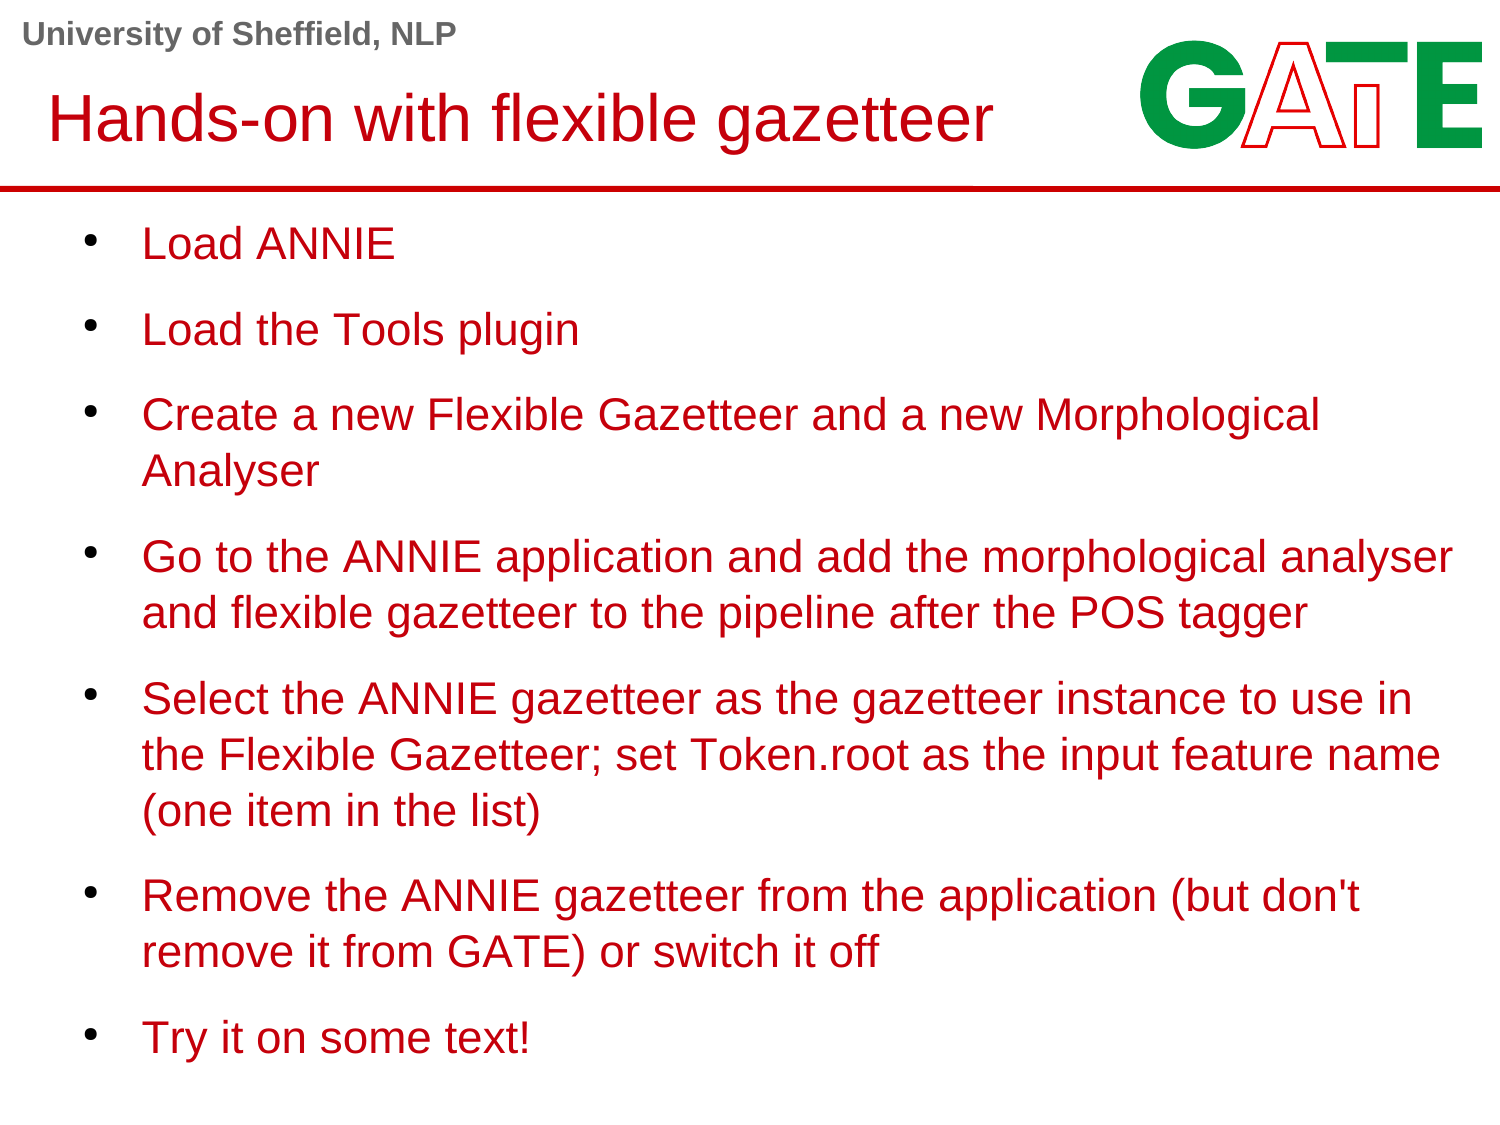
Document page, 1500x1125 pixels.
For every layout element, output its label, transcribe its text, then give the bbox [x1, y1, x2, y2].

title Hands-on with flexible gazetteer [47, 59, 1241, 180]
picture [1133, 23, 1489, 166]
list Load ANNIE Load the Tools plugin Create a new Flexible Gazetteer and a new Morphological Analyser Go to the ANNIE application and add the morphological analyser and flexible gazetteer to the pipeline after the POS tagger Select the ANNIE gazetteer as the gazetteer instance to use in the Flexible Gazetteer; set Token.root as the input feature name (one item in the list) Remove the ANNIE gazetteer from the application (but don't remove it from GATE) or switch it off Try it on some text! [82, 212, 1465, 1063]
